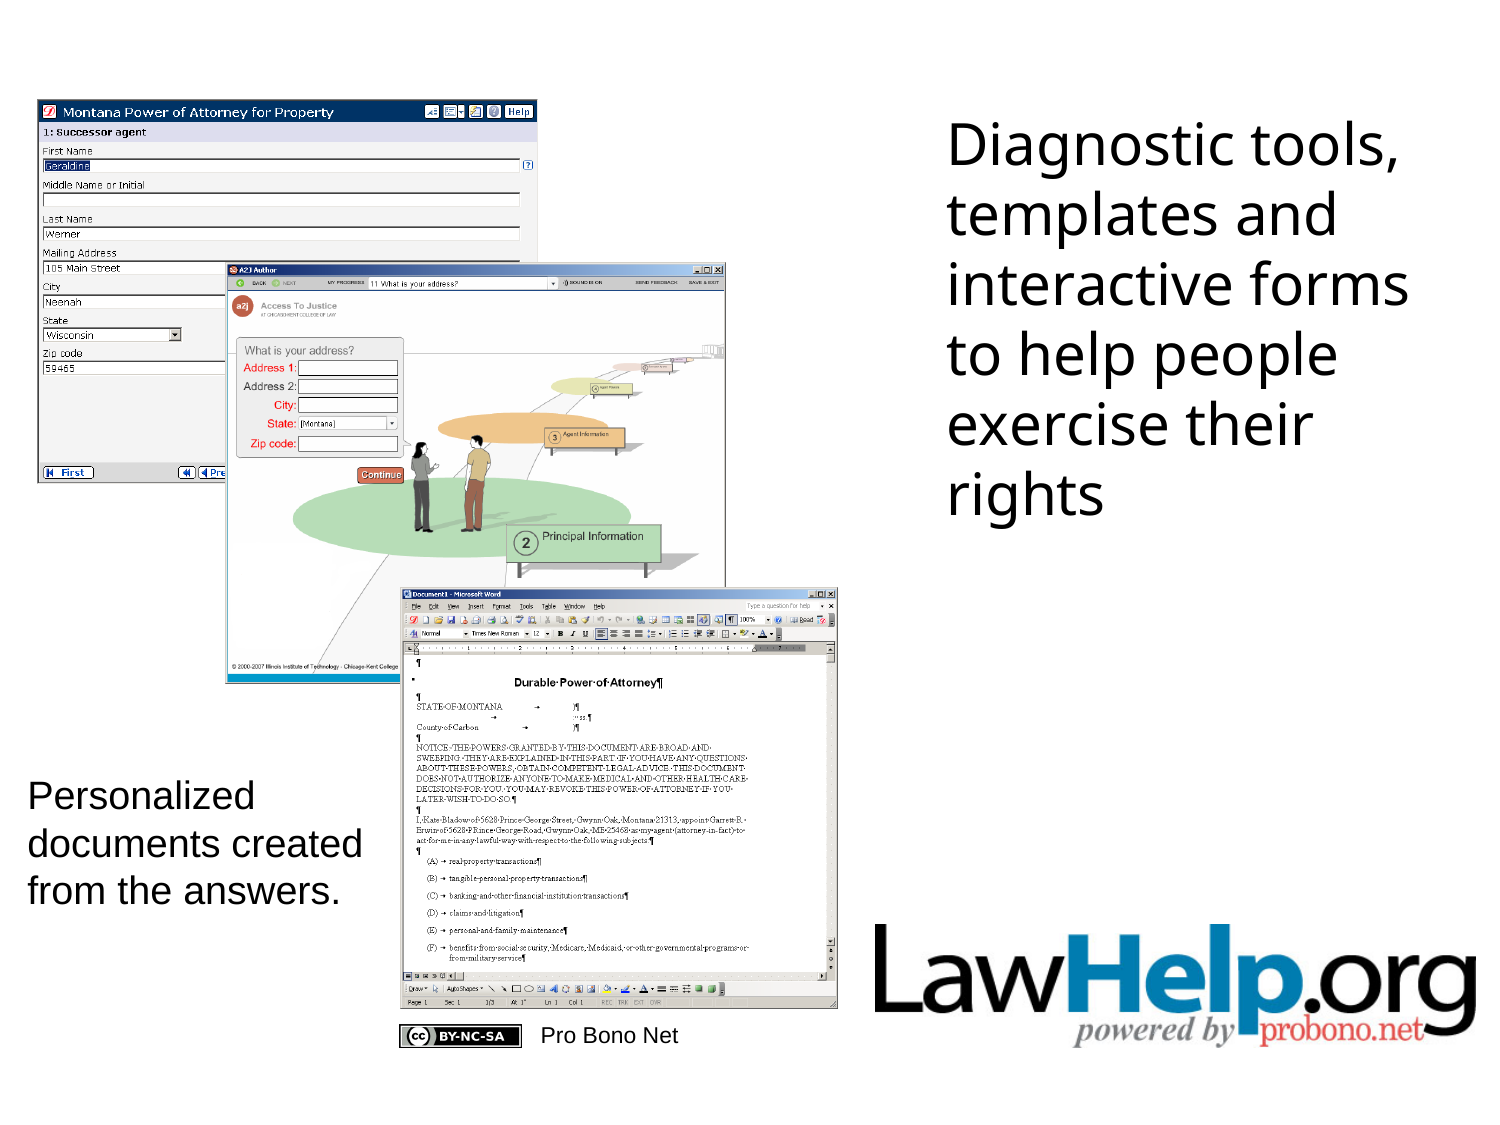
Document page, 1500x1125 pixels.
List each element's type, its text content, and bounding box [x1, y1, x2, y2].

text_box Pro Bono Net [525, 1012, 694, 1056]
list Diagnostic tools, templates and interactive forms to help people exercise their rights [875, 99, 1463, 913]
picture [37, 99, 838, 1009]
picture [399, 1024, 522, 1048]
picture [875, 924, 1476, 1048]
text_box Personalized documents created from the answers. [12, 762, 463, 921]
